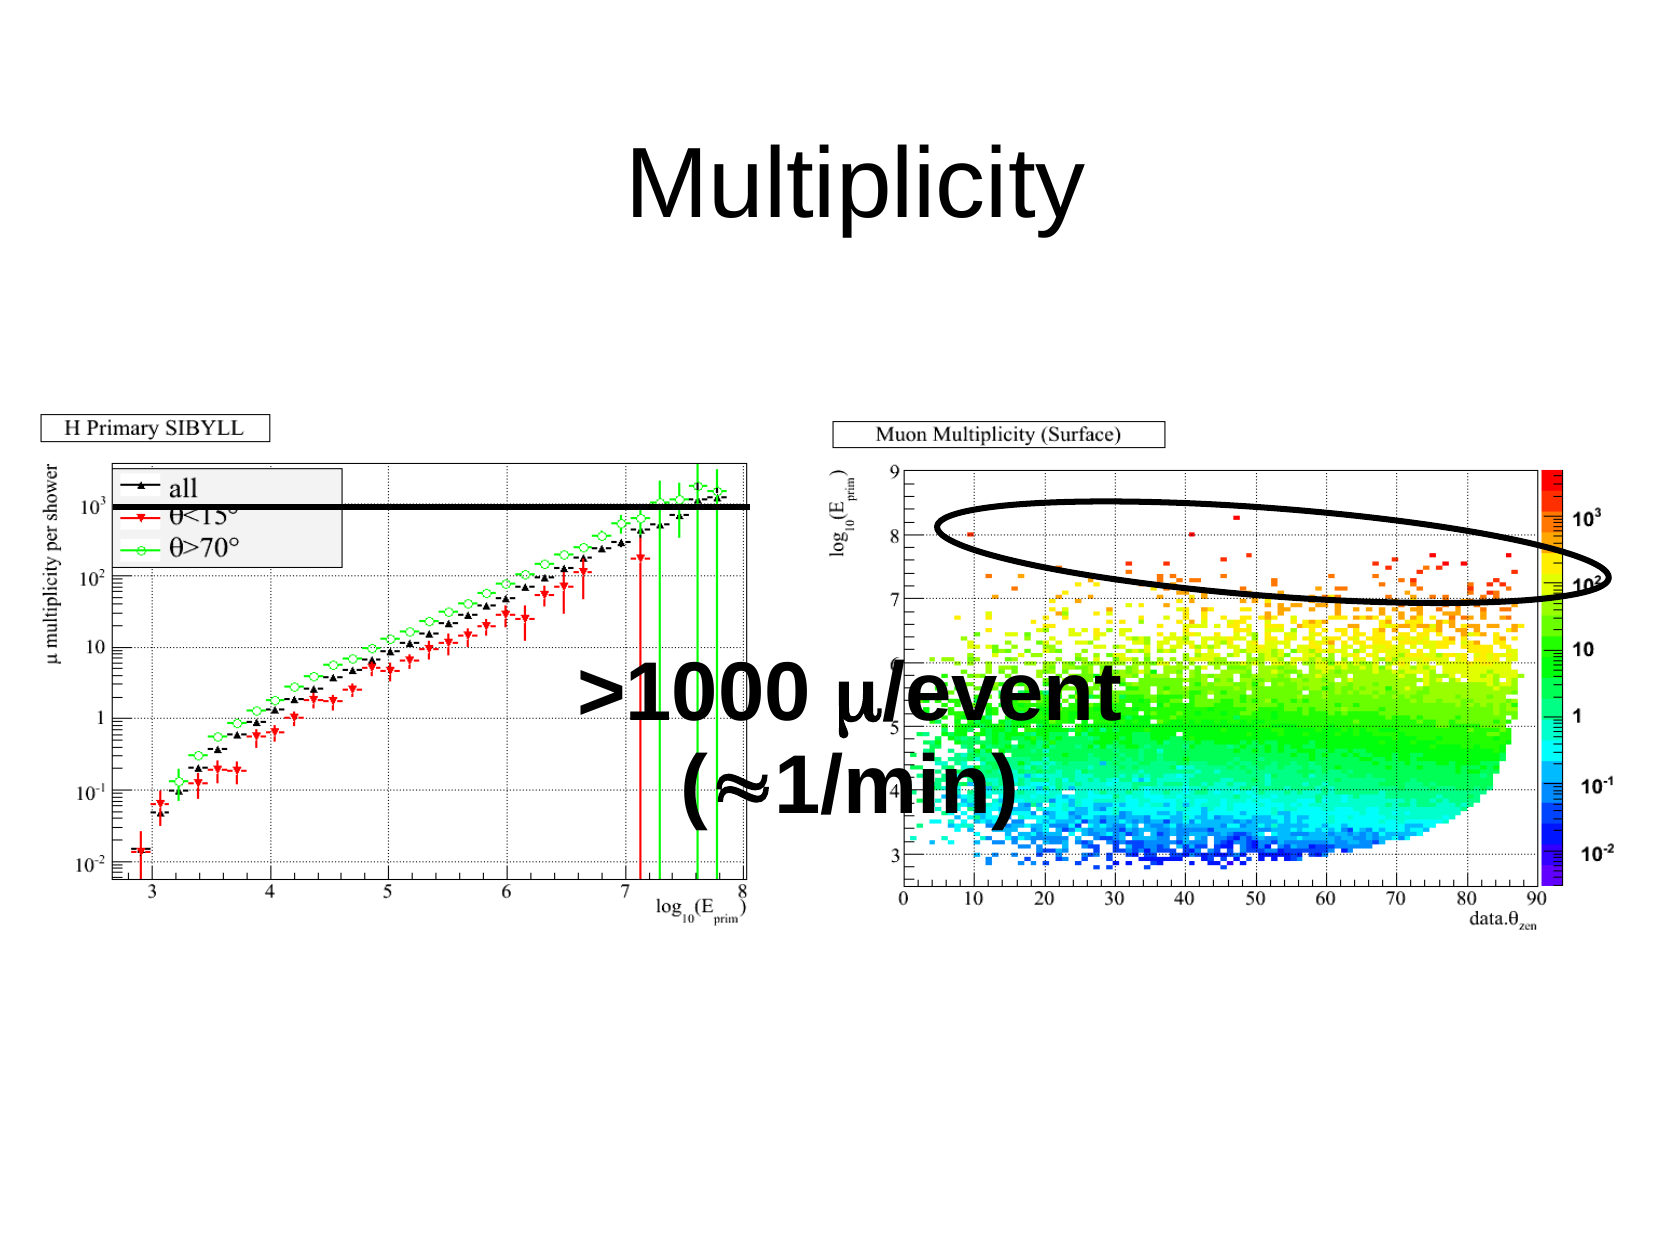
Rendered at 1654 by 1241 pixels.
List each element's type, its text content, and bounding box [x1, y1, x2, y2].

text_box Multiplicity [610, 119, 1102, 283]
text_box >1000 m/event (≈1/min) [562, 637, 1133, 905]
picture [33, 412, 1617, 938]
